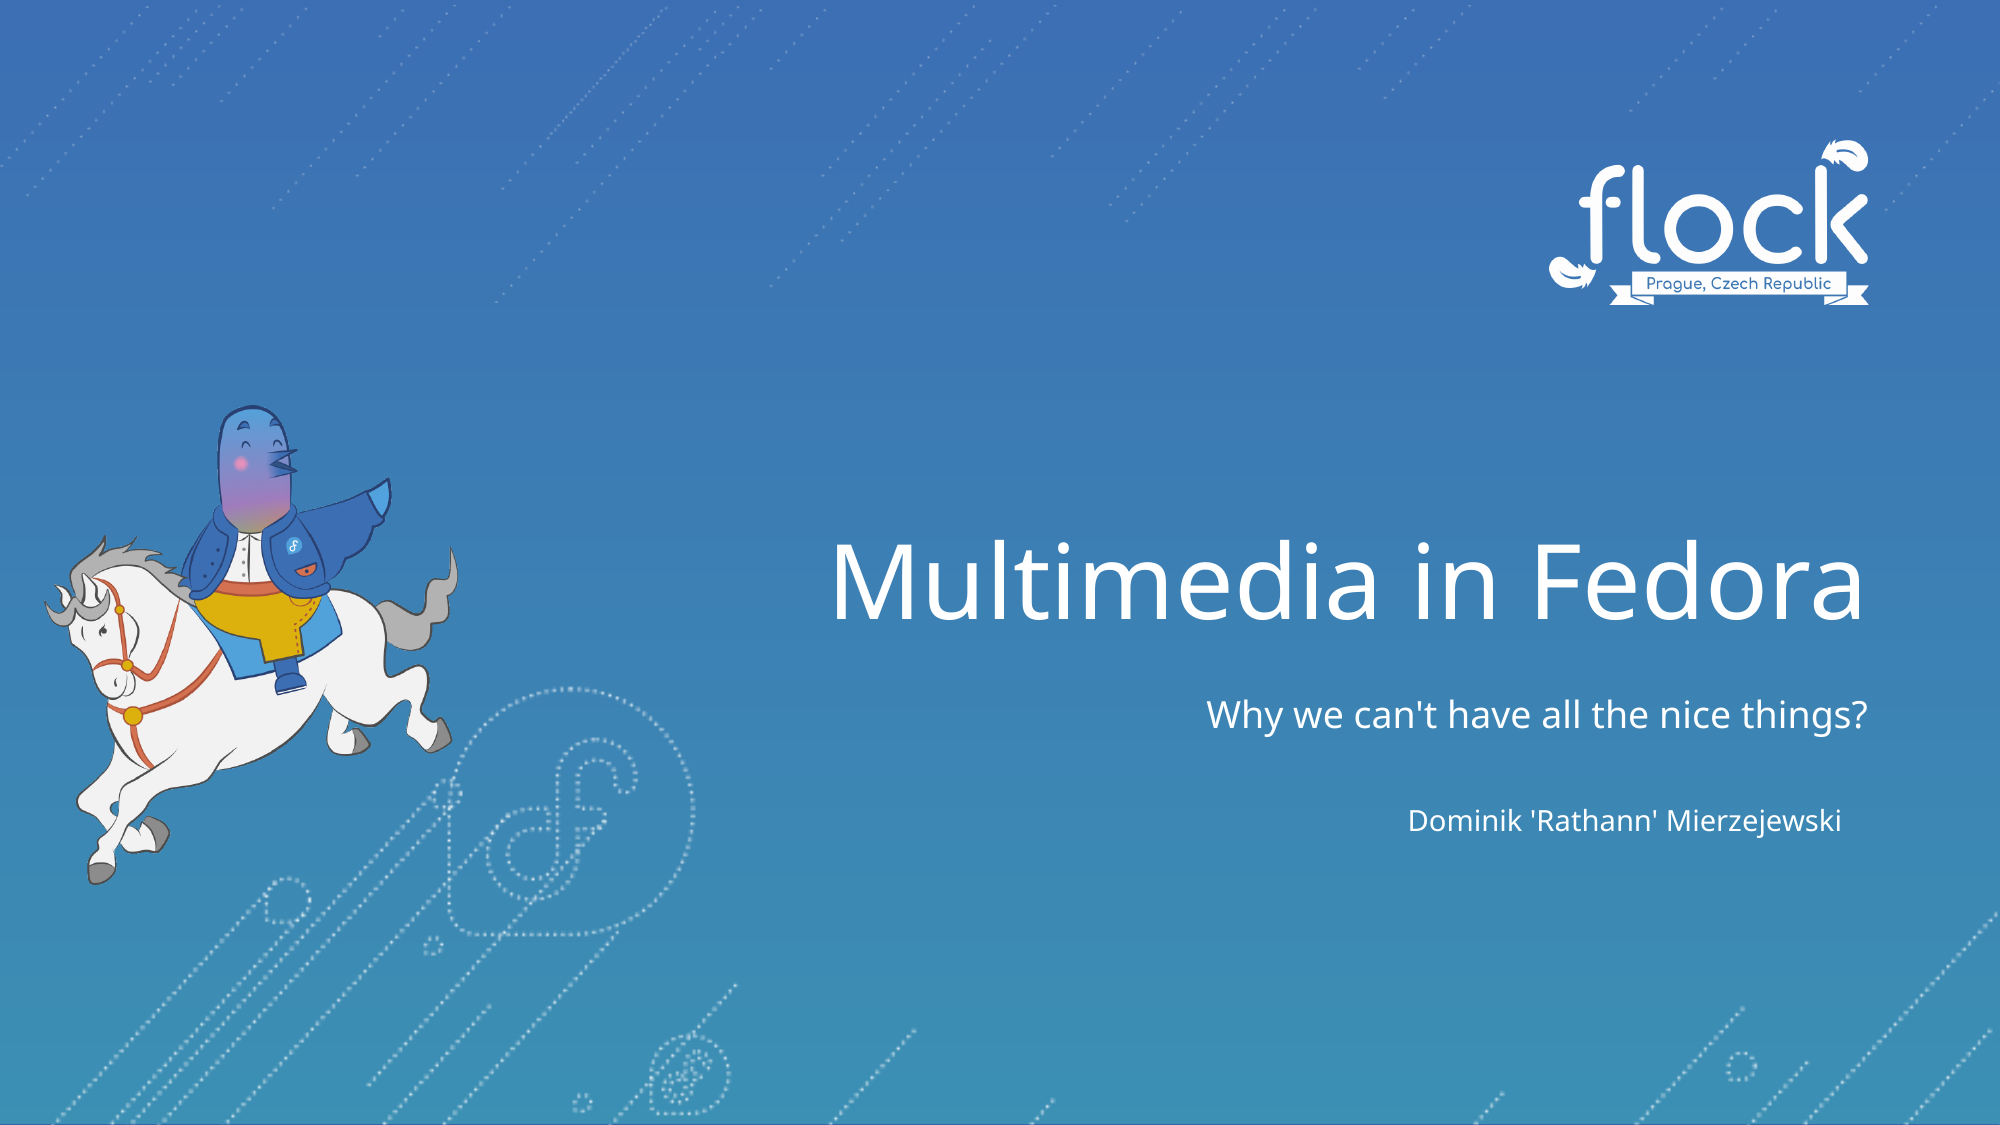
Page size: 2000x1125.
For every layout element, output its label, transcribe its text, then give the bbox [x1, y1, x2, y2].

picture [0, 405, 2000, 1125]
picture [0, 5, 2000, 305]
list Dominik 'Rathann' Mierzejewski [1272, 790, 1843, 975]
title Multimedia in Fedora [702, 394, 1869, 650]
subtitle Why we can't have all the nice things? [701, 676, 1869, 747]
